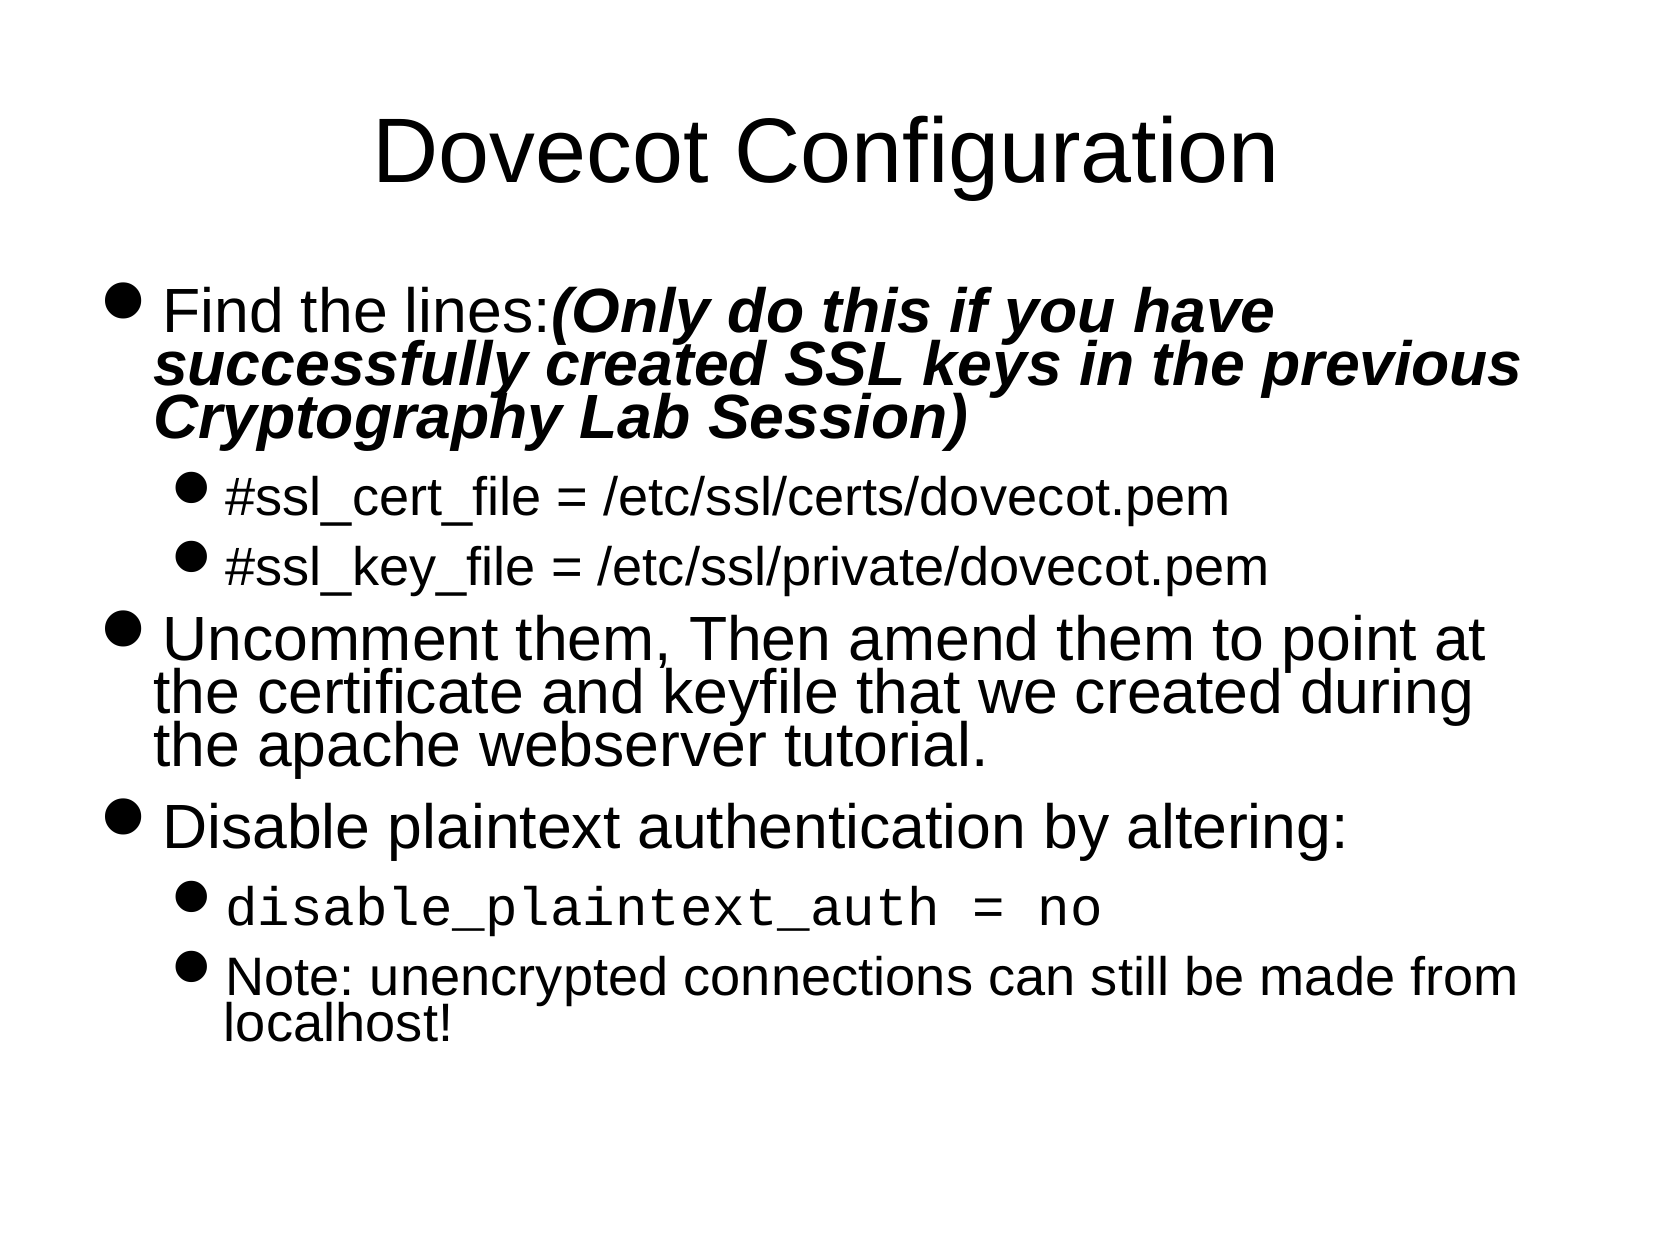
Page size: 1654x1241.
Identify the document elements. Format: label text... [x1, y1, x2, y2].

text_box Dovecot Configuration [82, 56, 1571, 250]
text_box Find the lines:(Only do this if you have successfully created SSL keys in the previous Cryptography Lab Session) #ssl_cert_file = /etc/ssl/certs/dovecot.pem #ssl_key_file = /etc/ssl/private/dovecot.pem Uncomment them, Then amend them to point at the certificate and keyfile that we created during the apache webserver tutorial. Disable plaintext authentication by altering: disable_plaintext_auth = no Note: unencrypted connections can still be made from localhost! [82, 290, 1571, 1109]
